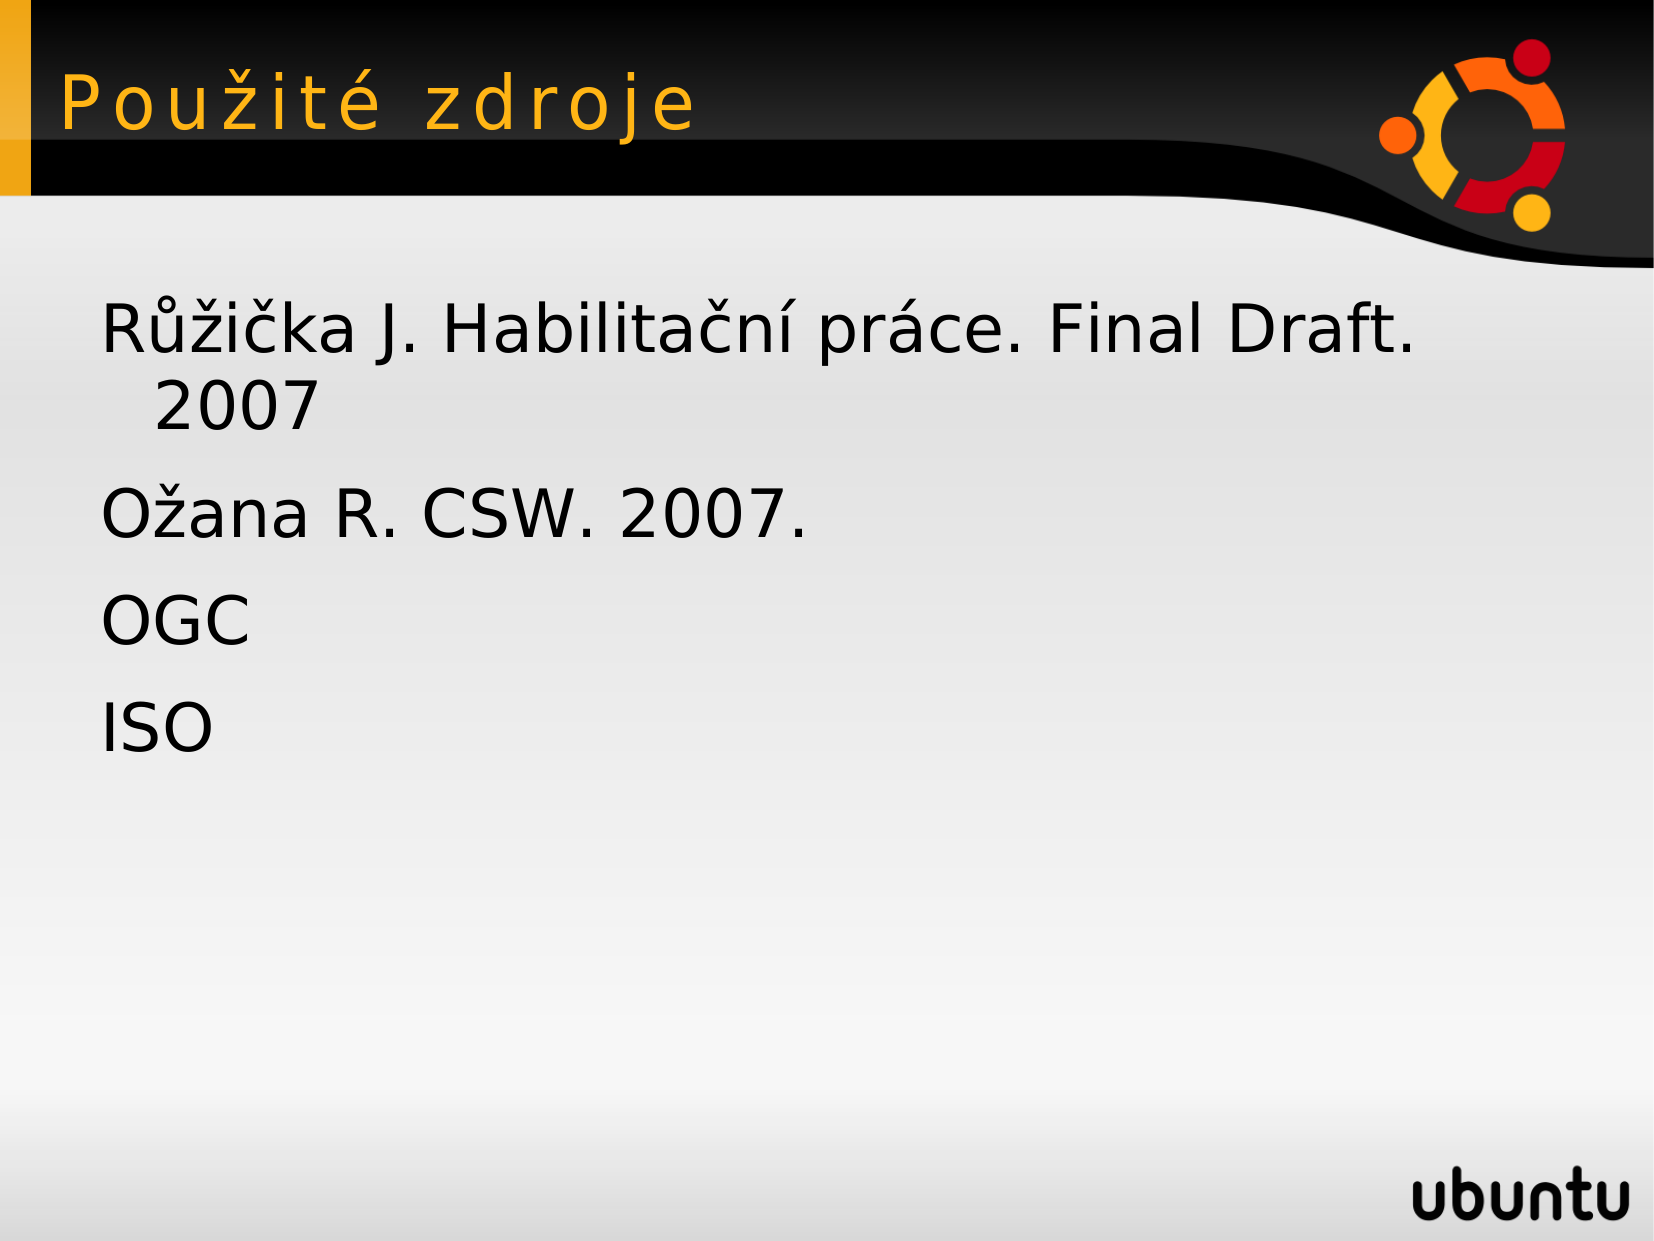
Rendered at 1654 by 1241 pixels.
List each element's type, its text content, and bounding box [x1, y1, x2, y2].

list Růžička J. Habilitační práce. Final Draft. 2007 Ožana R. CSW. 2007. OGC ISO [82, 290, 1571, 1109]
picture [0, 0, 1654, 1241]
title Použité zdroje [59, 29, 1270, 178]
